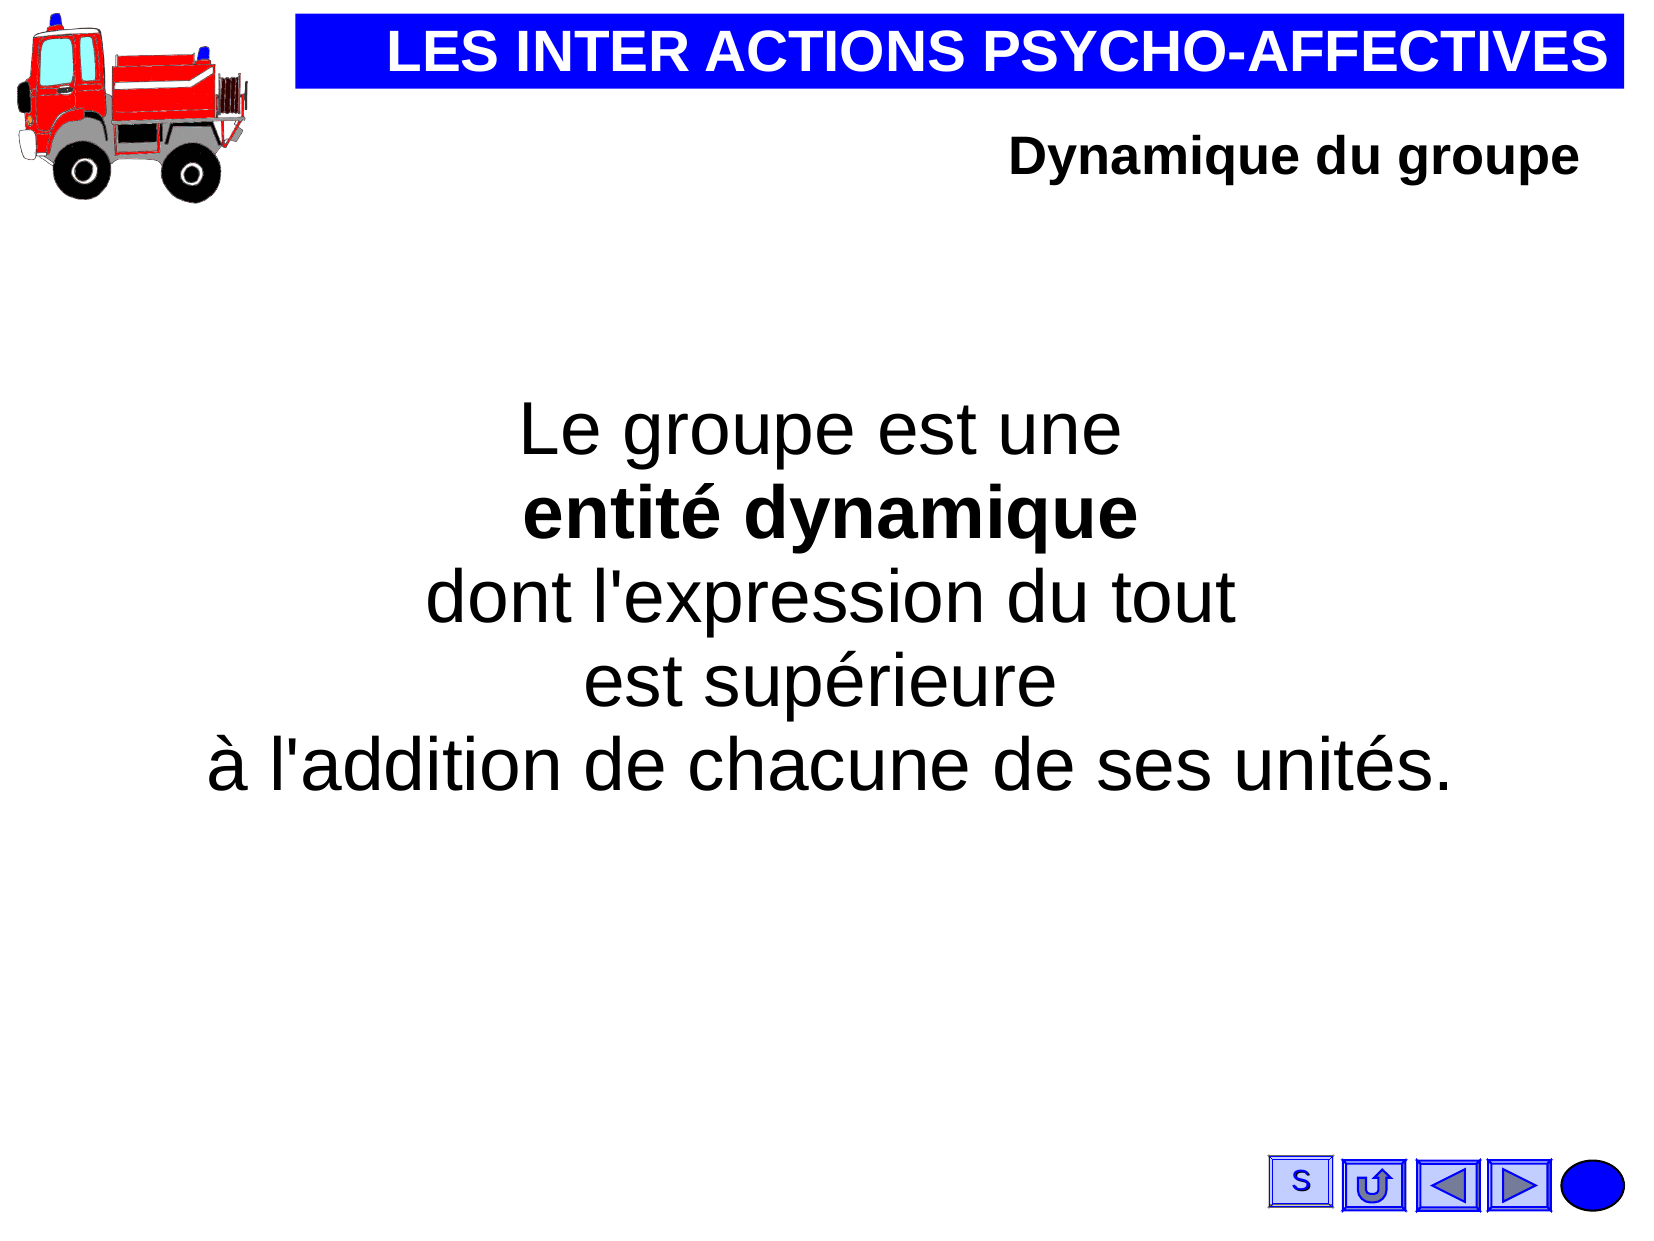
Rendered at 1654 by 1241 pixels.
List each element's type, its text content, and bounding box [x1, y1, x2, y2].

text_box Dynamique du groupe [993, 118, 1598, 250]
text_box [1561, 1160, 1625, 1211]
text_box Le groupe est une entité dynamique dont l'expression du tout est supérieure à l'addition de chacune de ses unités. [26, 295, 1636, 938]
picture [8, 8, 257, 216]
text_box LES INTER ACTIONS PSYCHO-AFFECTIVES [295, 13, 1625, 89]
text_box [206, 938, 1506, 1182]
